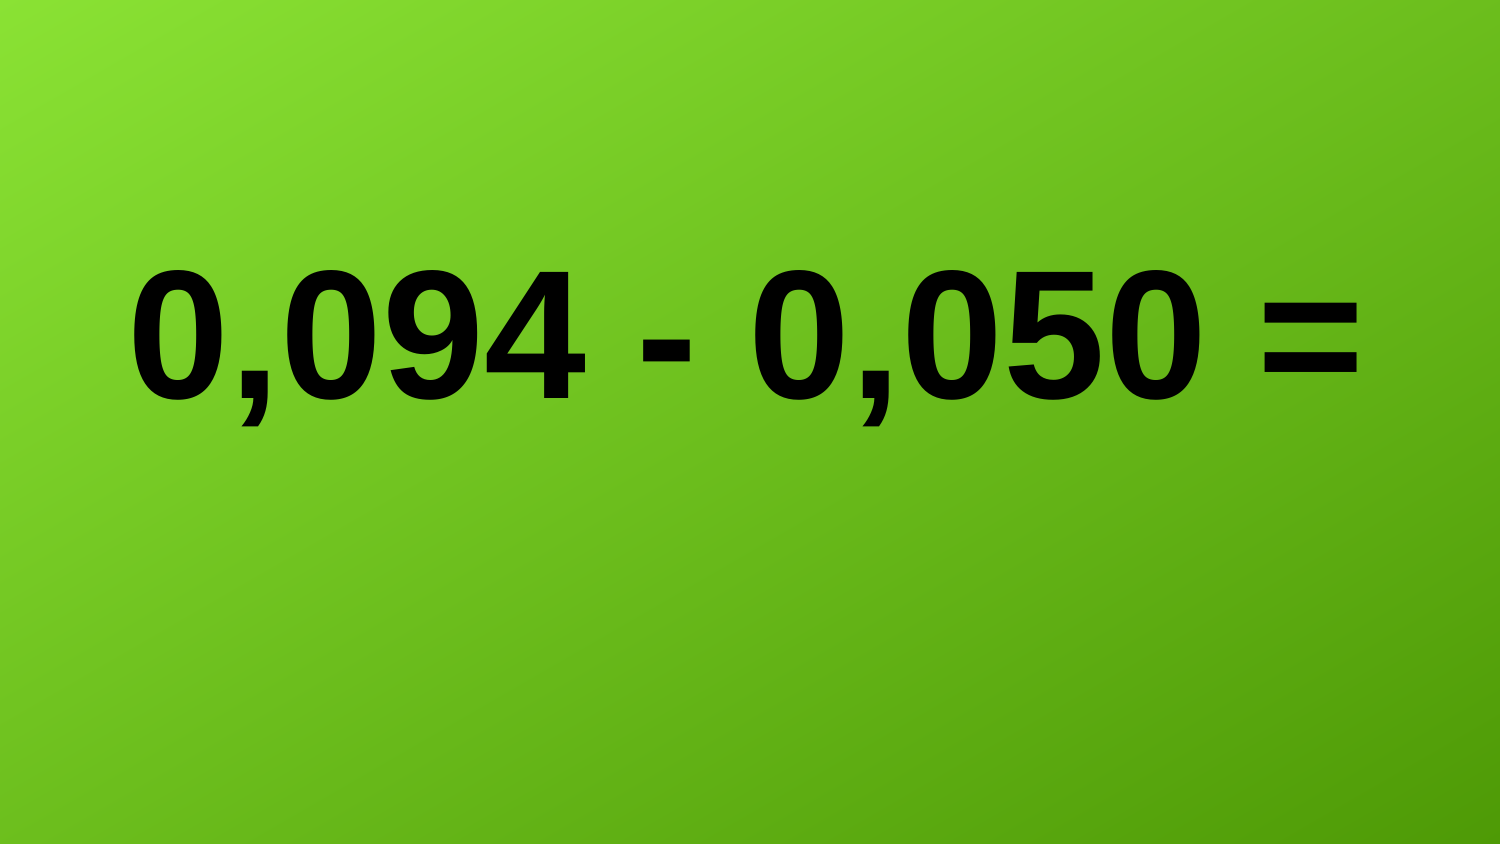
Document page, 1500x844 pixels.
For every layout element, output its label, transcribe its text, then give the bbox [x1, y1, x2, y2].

title 0,094 - 0,050 = [112, 259, 1388, 450]
